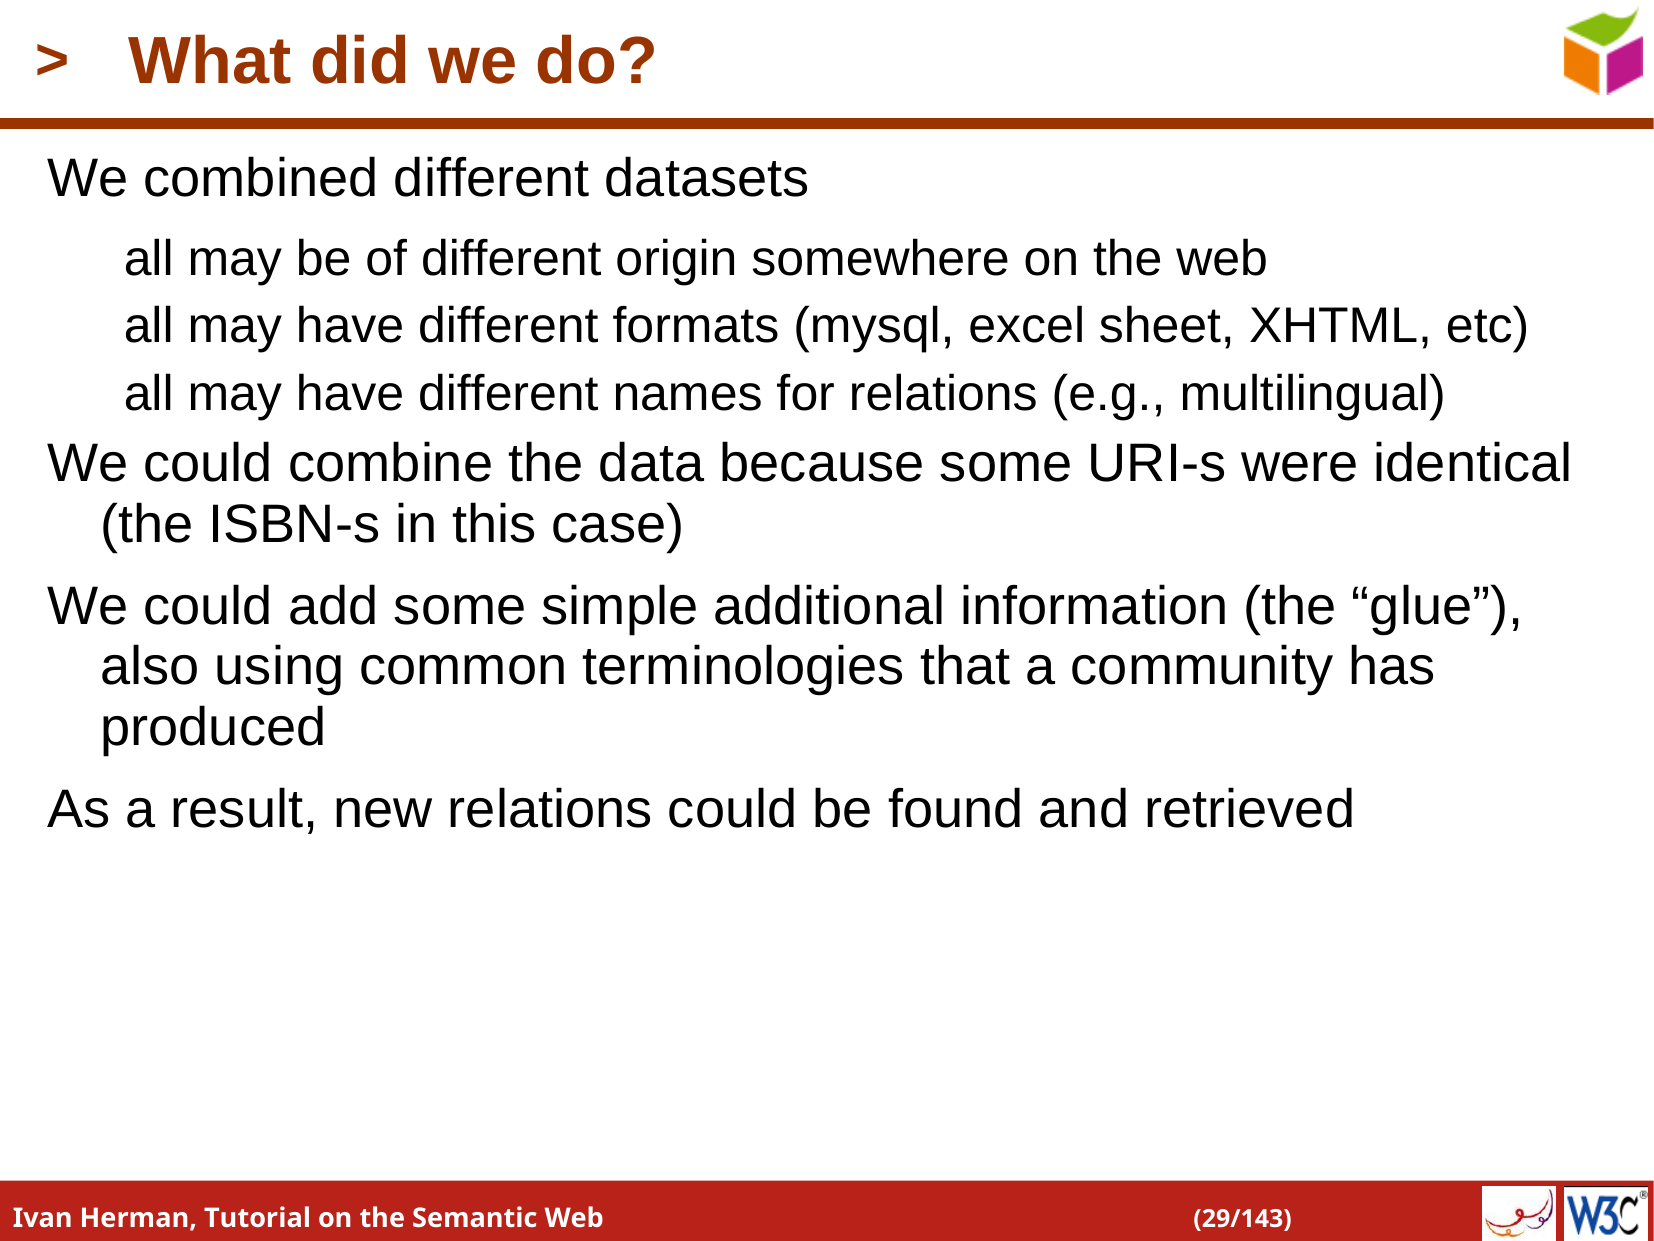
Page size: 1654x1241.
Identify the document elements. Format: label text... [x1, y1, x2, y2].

picture [1564, 5, 1643, 95]
picture [1564, 1186, 1648, 1241]
picture [1482, 1186, 1556, 1241]
list We combined different datasets all may be of different origin somewhere on the web all may have different formats (mysql, excel sheet, XHTML, etc) all may have different names for relations (e.g., multilingual) We could combine the data because some URI-s were identical (the ISBN-s in this case) We could add some simple additional information (the “glue”), also using common terminologies that a community has produced As a result, new relations could be found and retrieved [29, 147, 1624, 1119]
title What did we do? [93, 0, 1493, 119]
